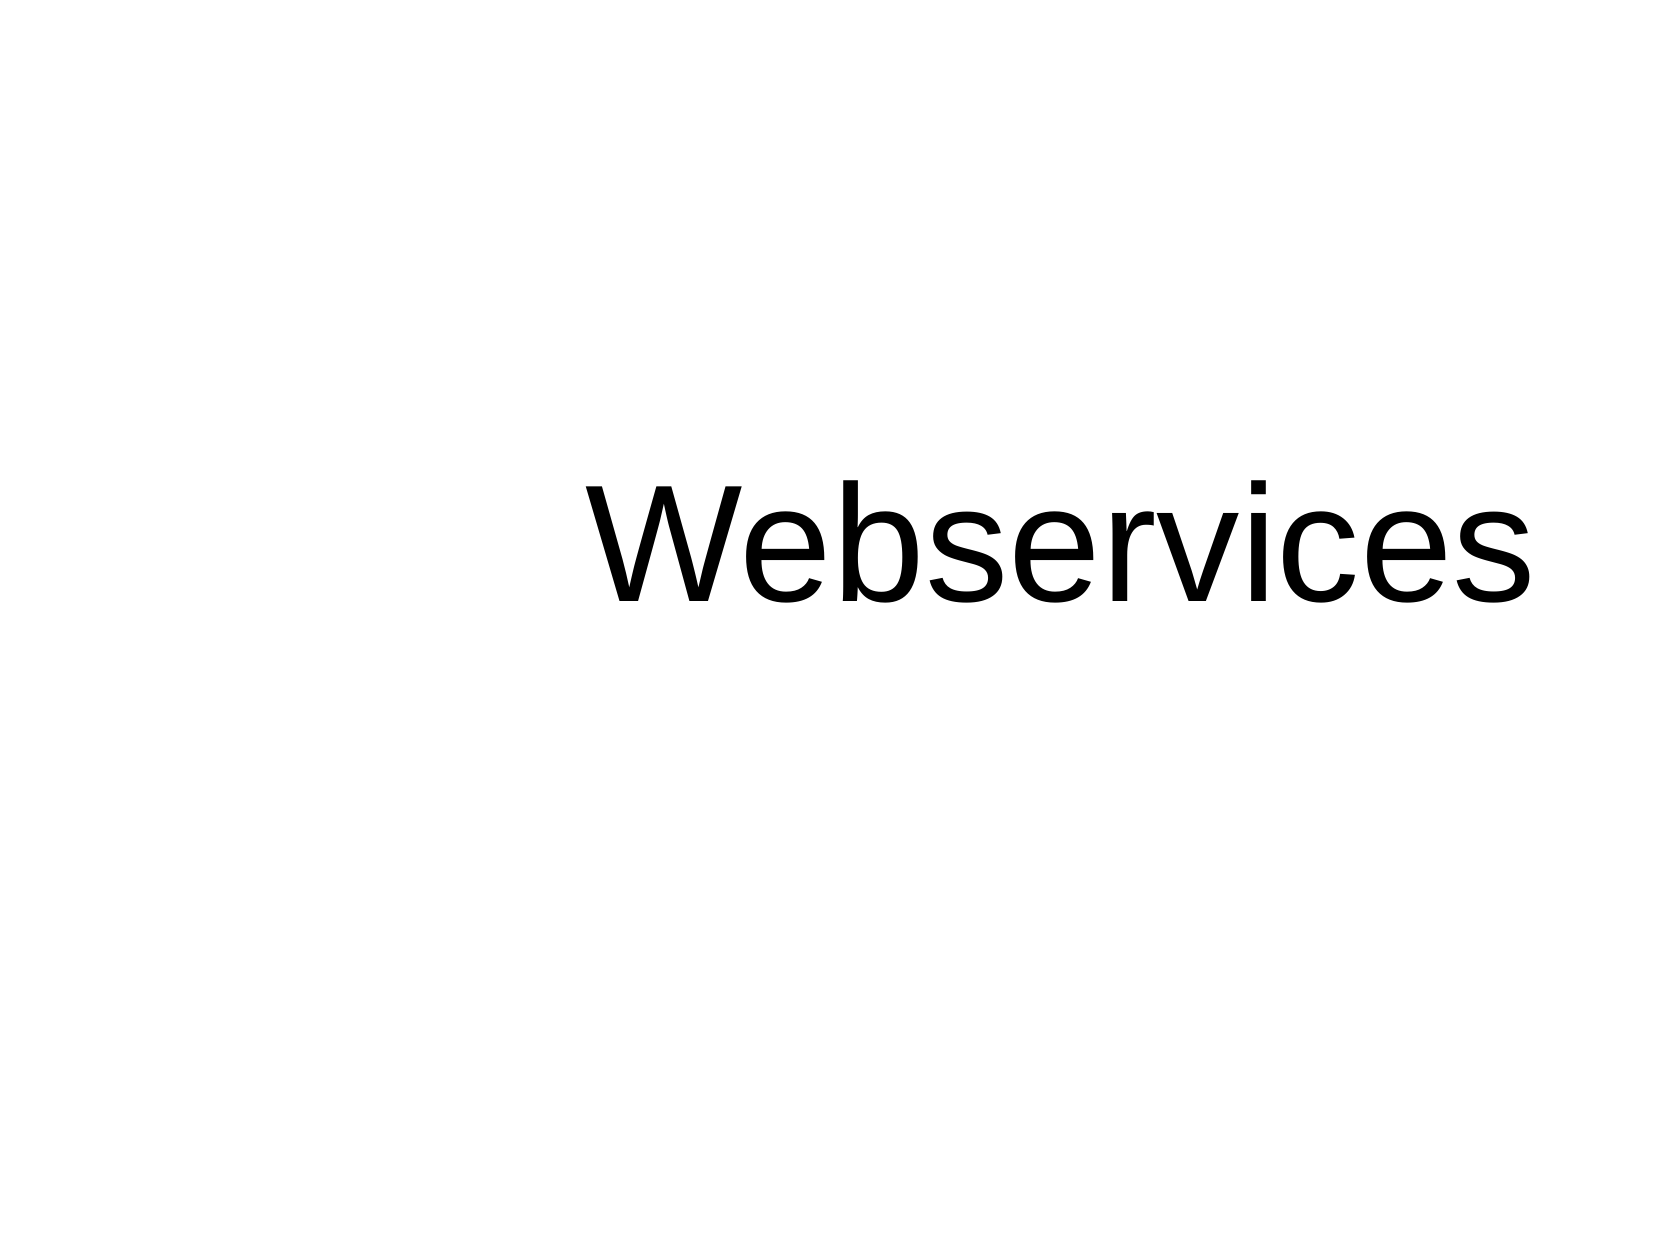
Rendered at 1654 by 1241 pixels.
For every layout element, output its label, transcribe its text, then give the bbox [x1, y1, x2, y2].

title Webservices [337, 450, 1538, 637]
